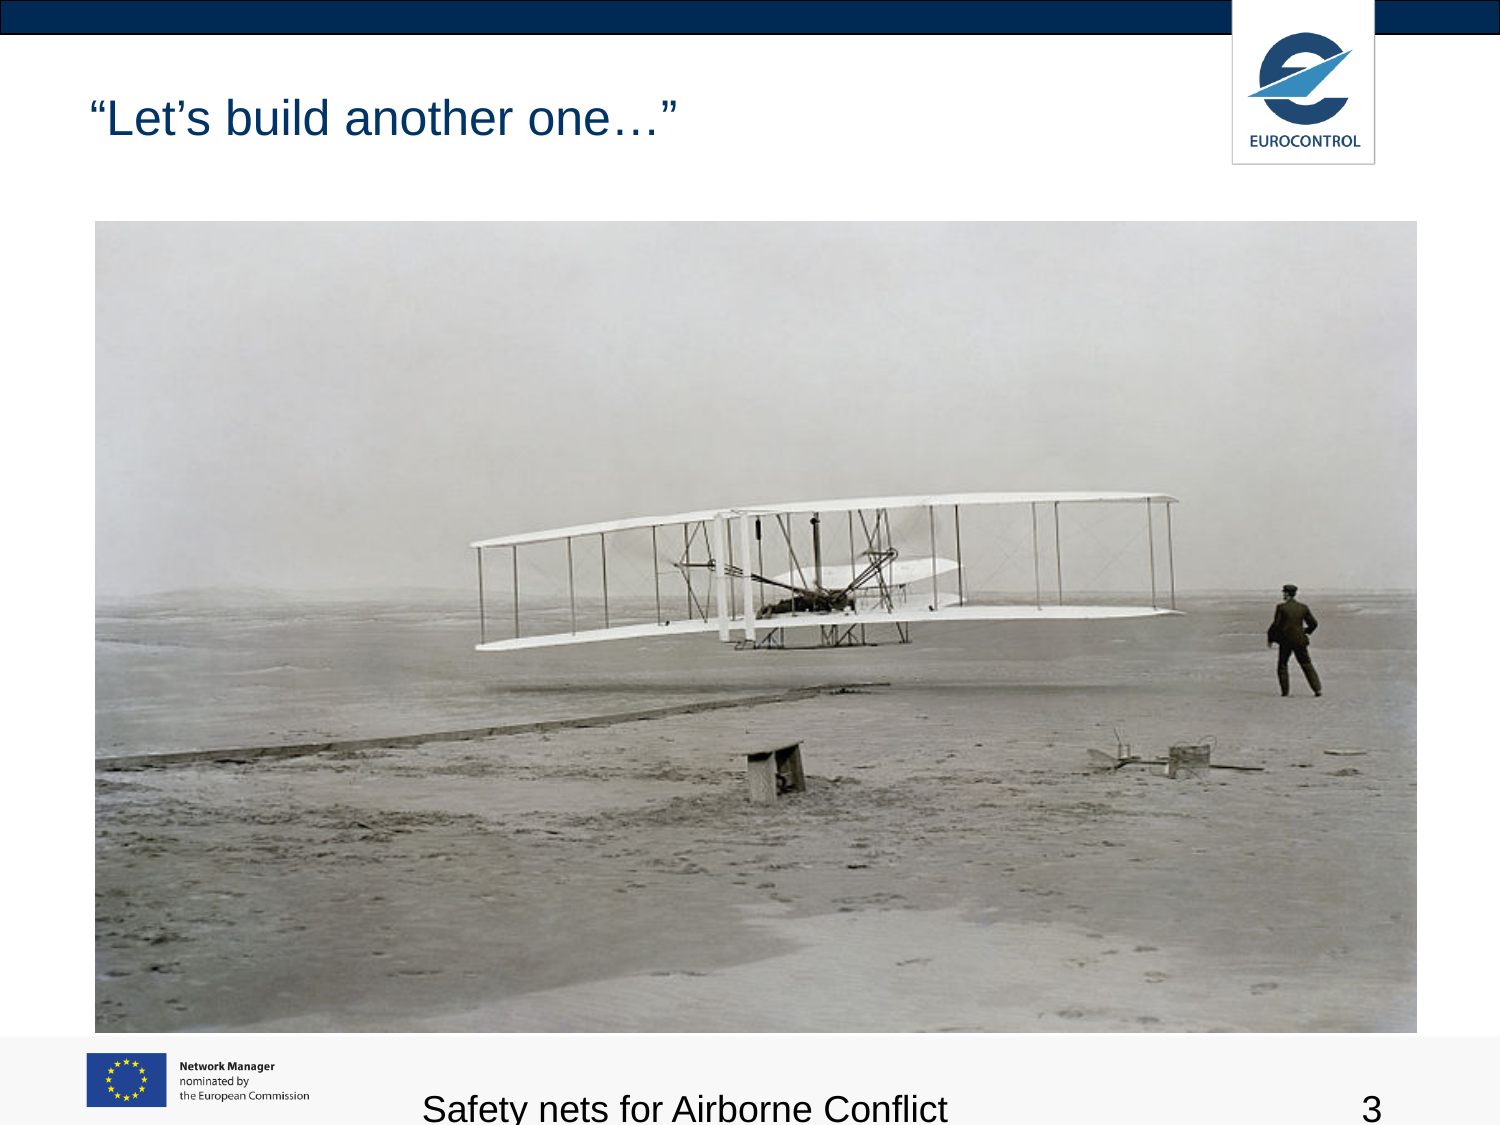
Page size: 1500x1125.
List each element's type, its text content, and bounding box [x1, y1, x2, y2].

picture [1224, 0, 1382, 172]
picture [95, 221, 1417, 1033]
picture [85, 1051, 310, 1108]
footer Safety nets for Airborne Conflict [407, 1078, 1092, 1123]
title “Let’s build another one…” [75, 78, 1197, 206]
slide_number <number> [1346, 1078, 1425, 1123]
